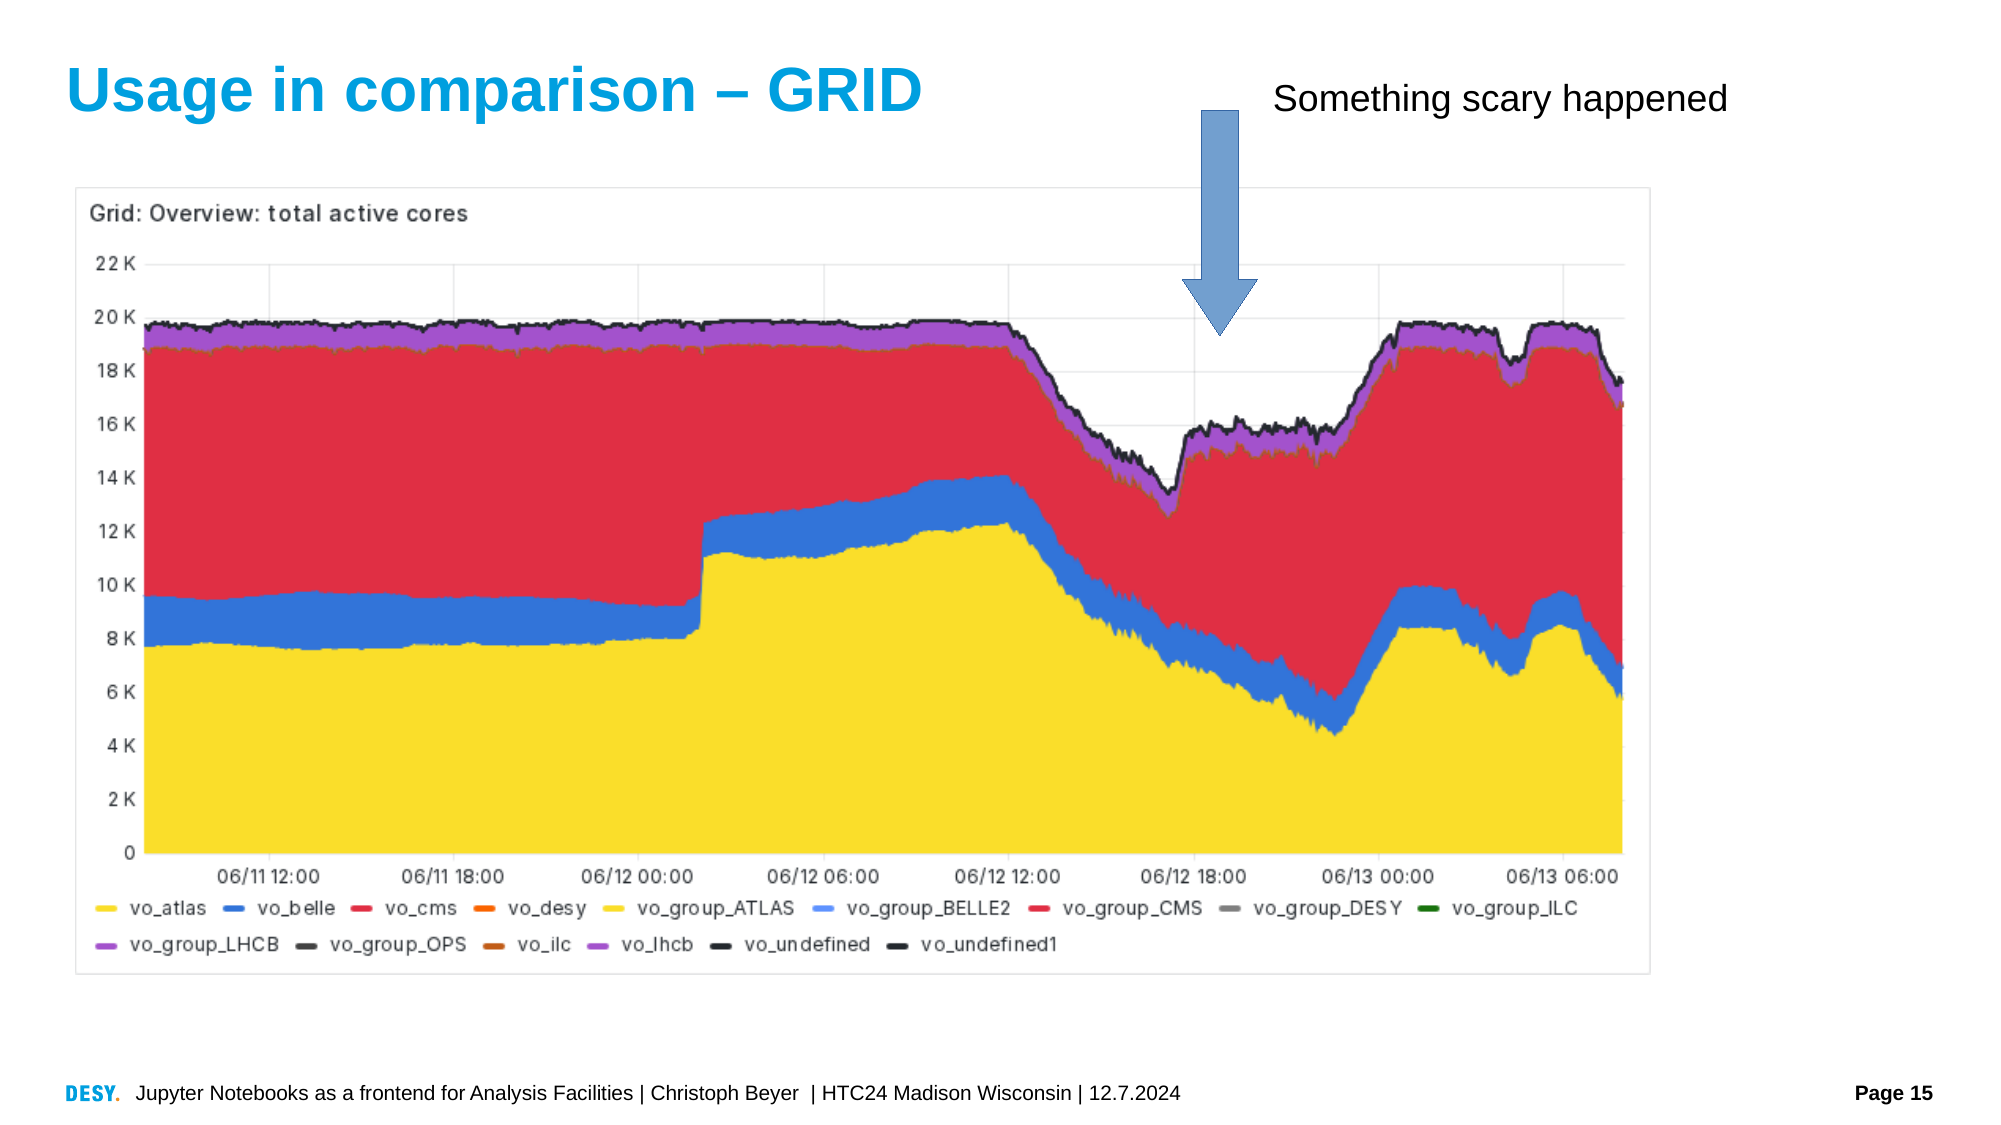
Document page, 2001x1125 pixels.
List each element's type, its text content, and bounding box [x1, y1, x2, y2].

title Usage in comparison – GRID [66, 57, 1933, 132]
text_box [1182, 110, 1258, 336]
footer Jupyter Notebooks as a frontend for Analysis Facilities | Christoph Beyer | HTC24 Madison Wisconsin | 12.7.2024 [129, 1079, 1762, 1111]
list Something scary happened [1202, 69, 1778, 166]
picture [75, 187, 1651, 975]
